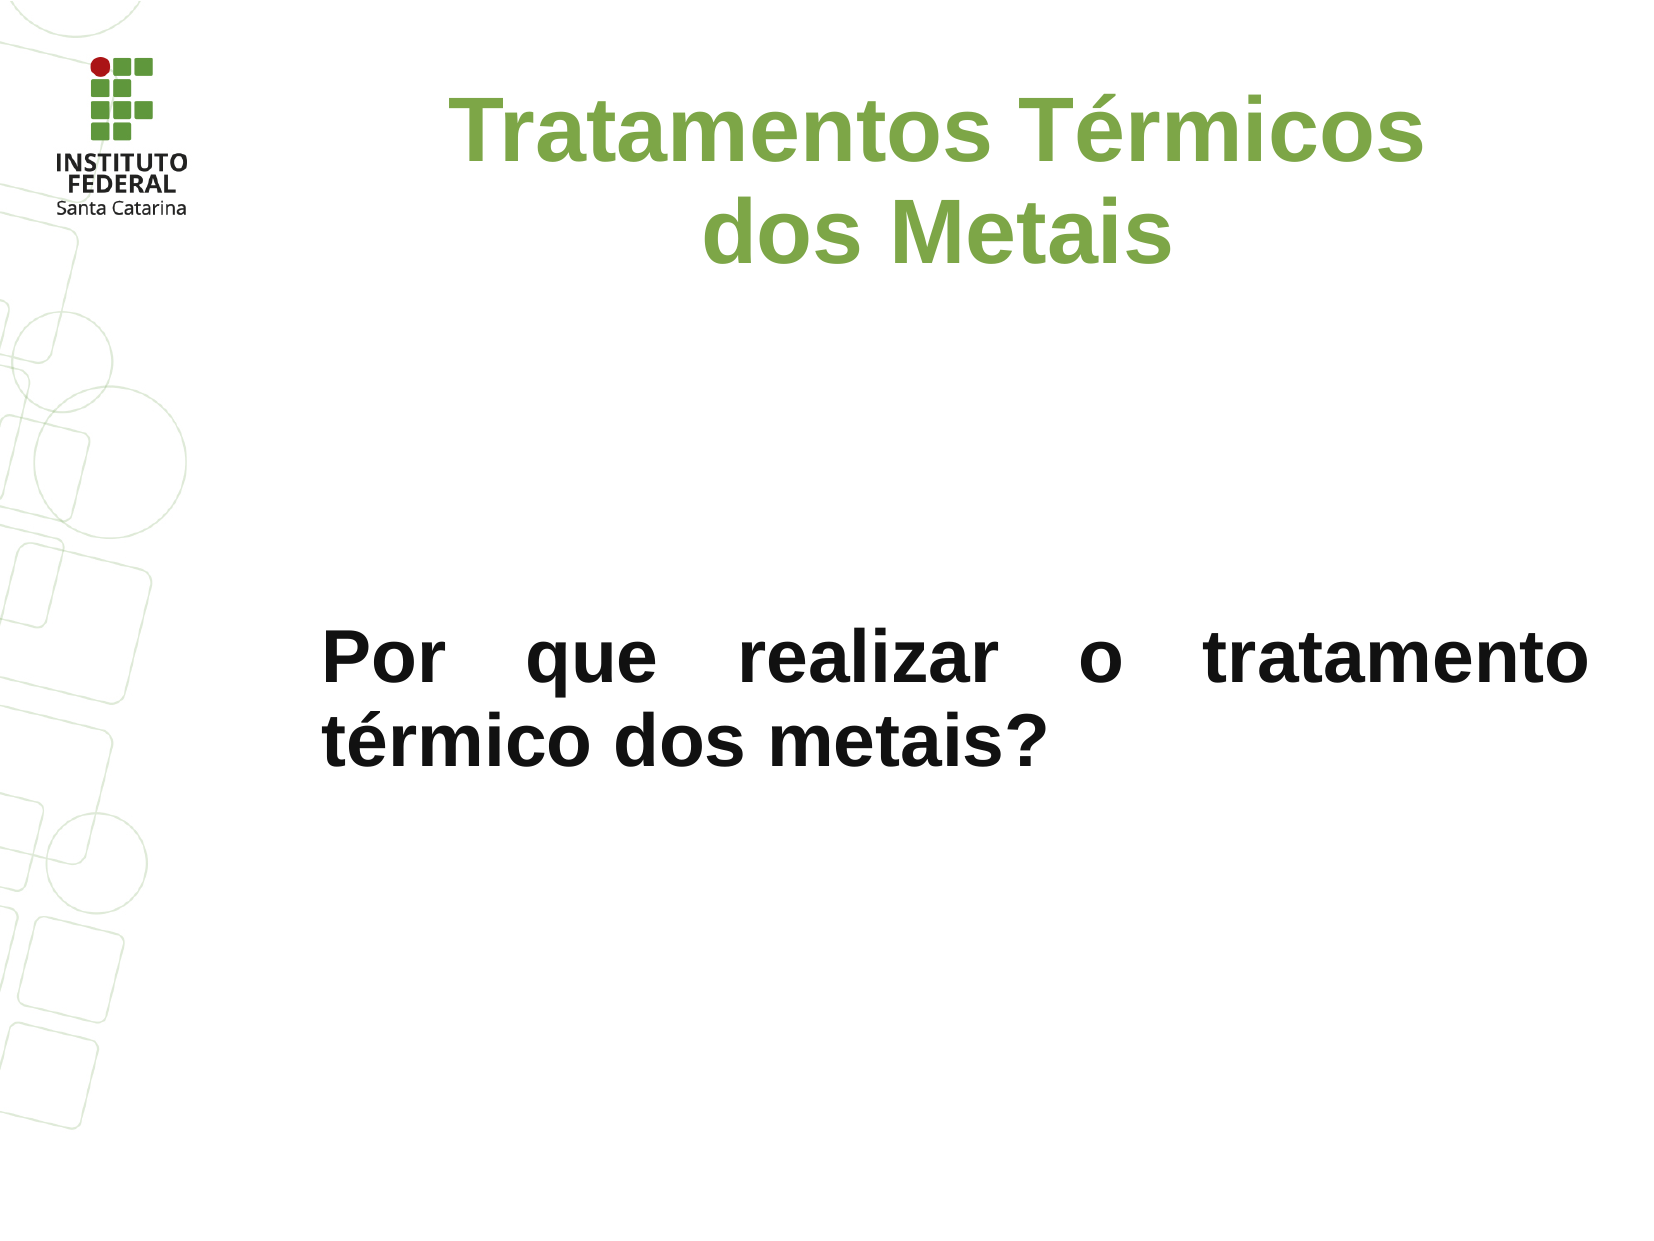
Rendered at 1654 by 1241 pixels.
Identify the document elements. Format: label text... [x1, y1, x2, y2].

picture [0, 1, 1654, 1170]
text_box Tratamentos Térmicos dos Metais [295, 70, 1607, 291]
text_box Por que realizar o tratamento térmico dos metais? [307, 271, 1607, 1158]
